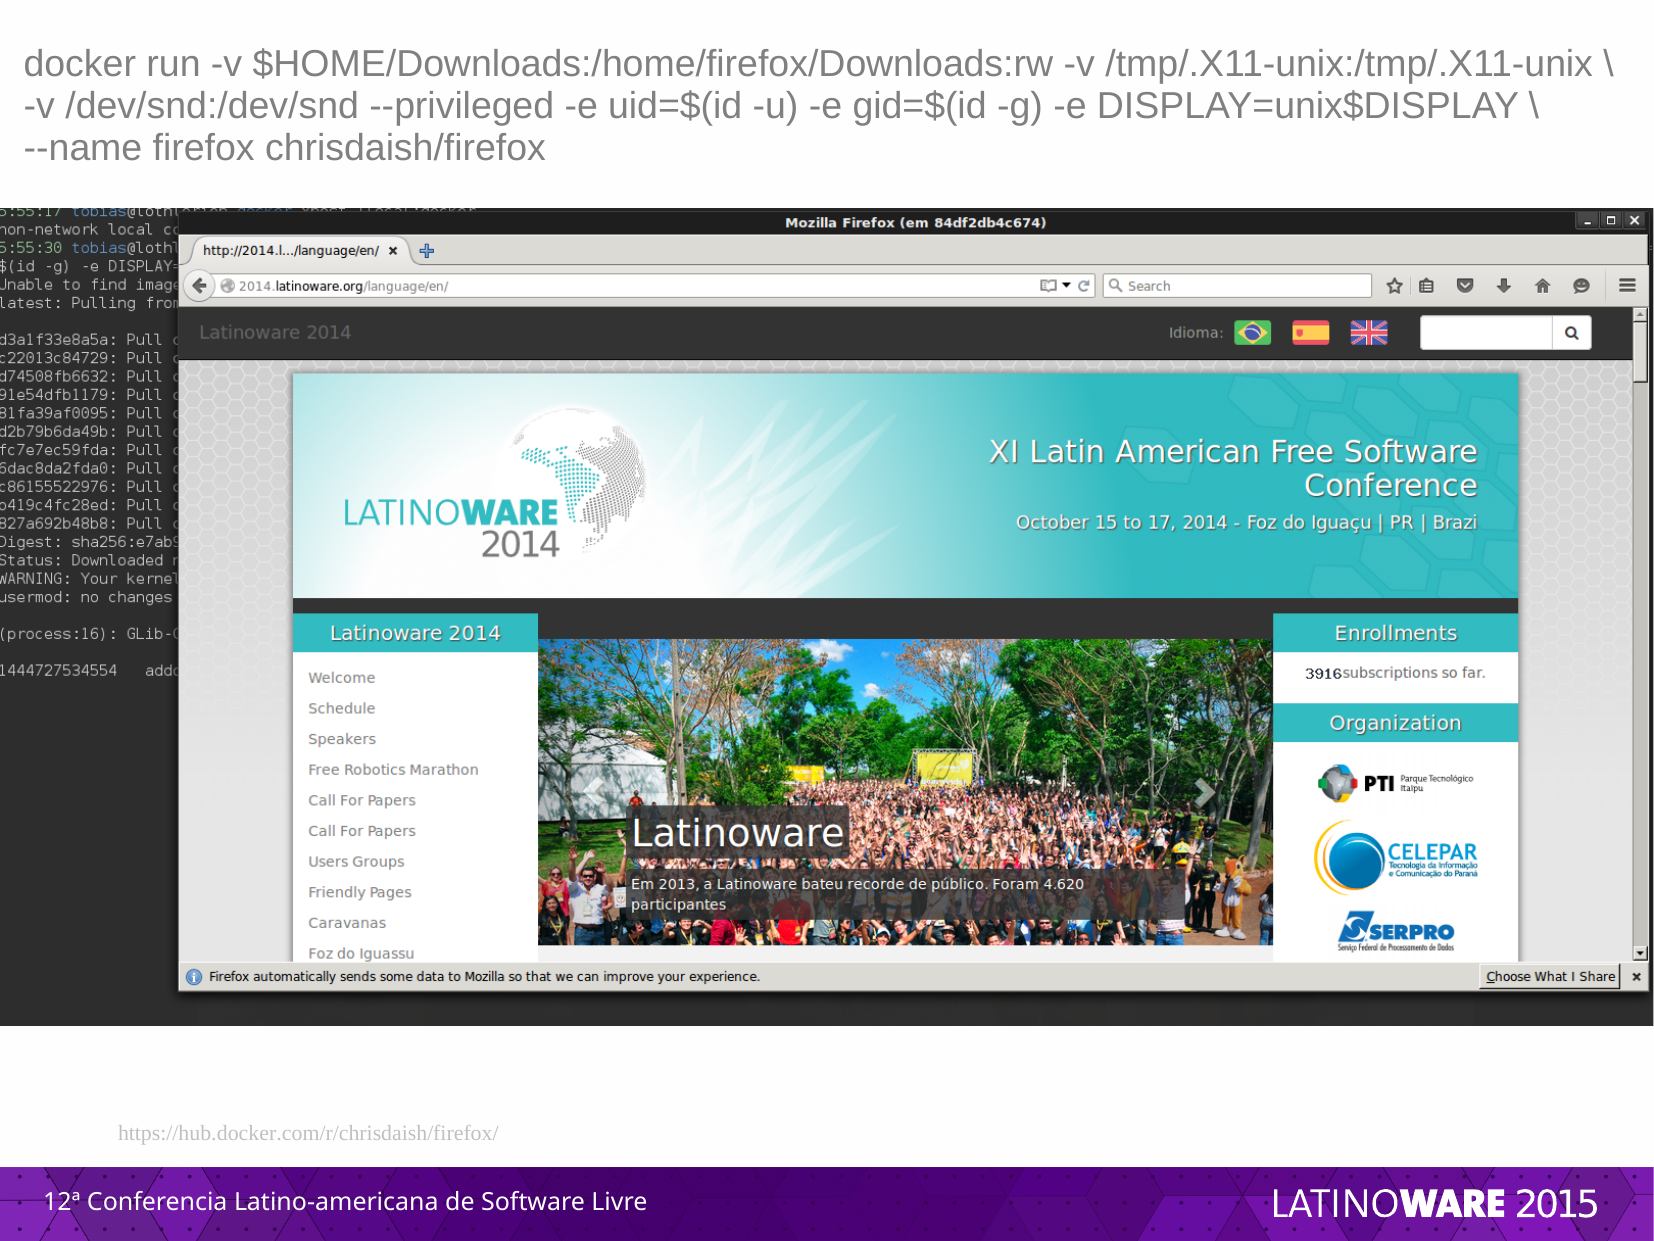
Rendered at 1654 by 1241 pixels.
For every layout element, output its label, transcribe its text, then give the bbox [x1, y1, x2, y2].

text_box docker run -v $HOME/Downloads:/home/firefox/Downloads:rw -v /tmp/.X11-unix:/tmp/.X11-unix \ -v /dev/snd:/dev/snd --privileged -e uid=$(id -u) -e gid=$(id -g) -e DISPLAY=unix$DISPLAY \ --name firefox chrisdaish/firefox [9, 34, 1632, 176]
text_box https://hub.docker.com/r/chrisdaish/firefox/ [118, 1062, 1536, 1146]
text_box 12ª Conferencia Latino-americana de Software Livre [28, 1176, 1127, 1234]
picture [0, 0, 1654, 1241]
